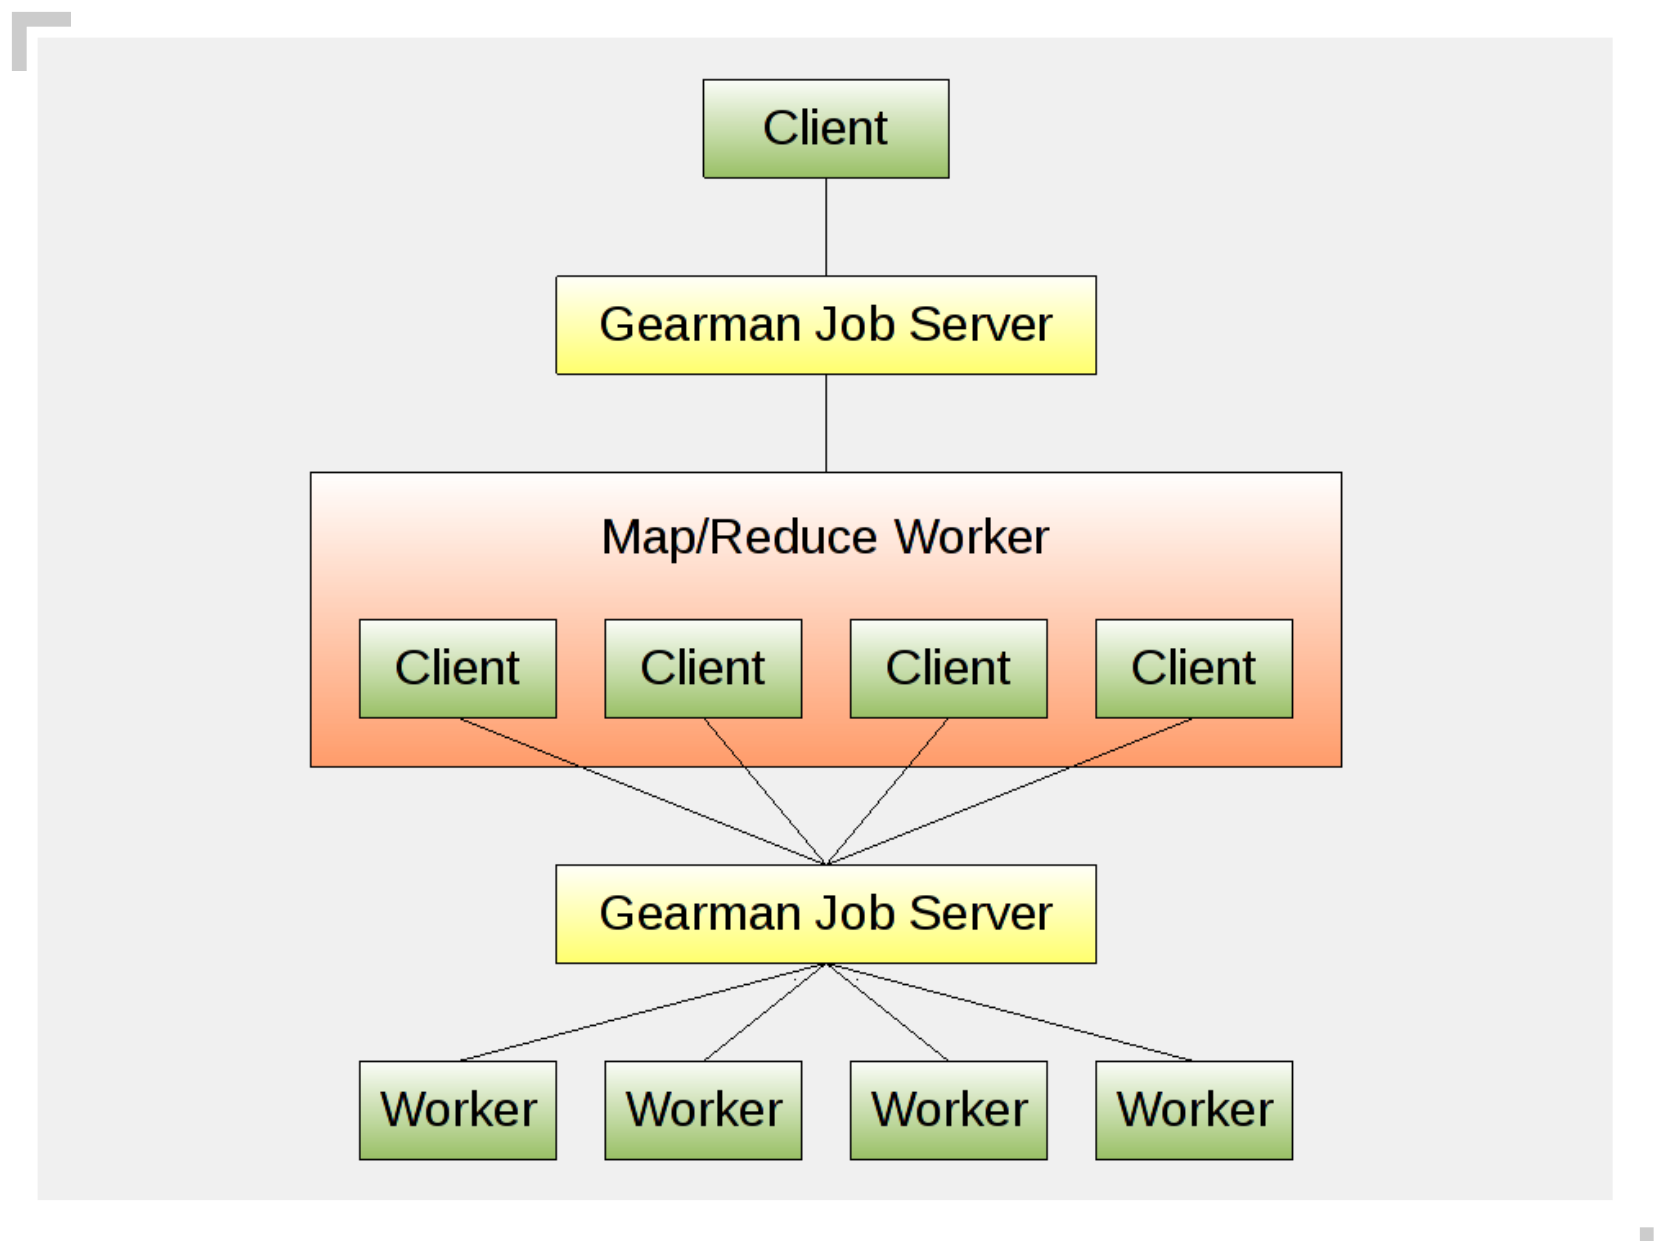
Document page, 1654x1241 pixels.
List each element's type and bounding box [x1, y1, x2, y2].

picture [307, 76, 1346, 1164]
